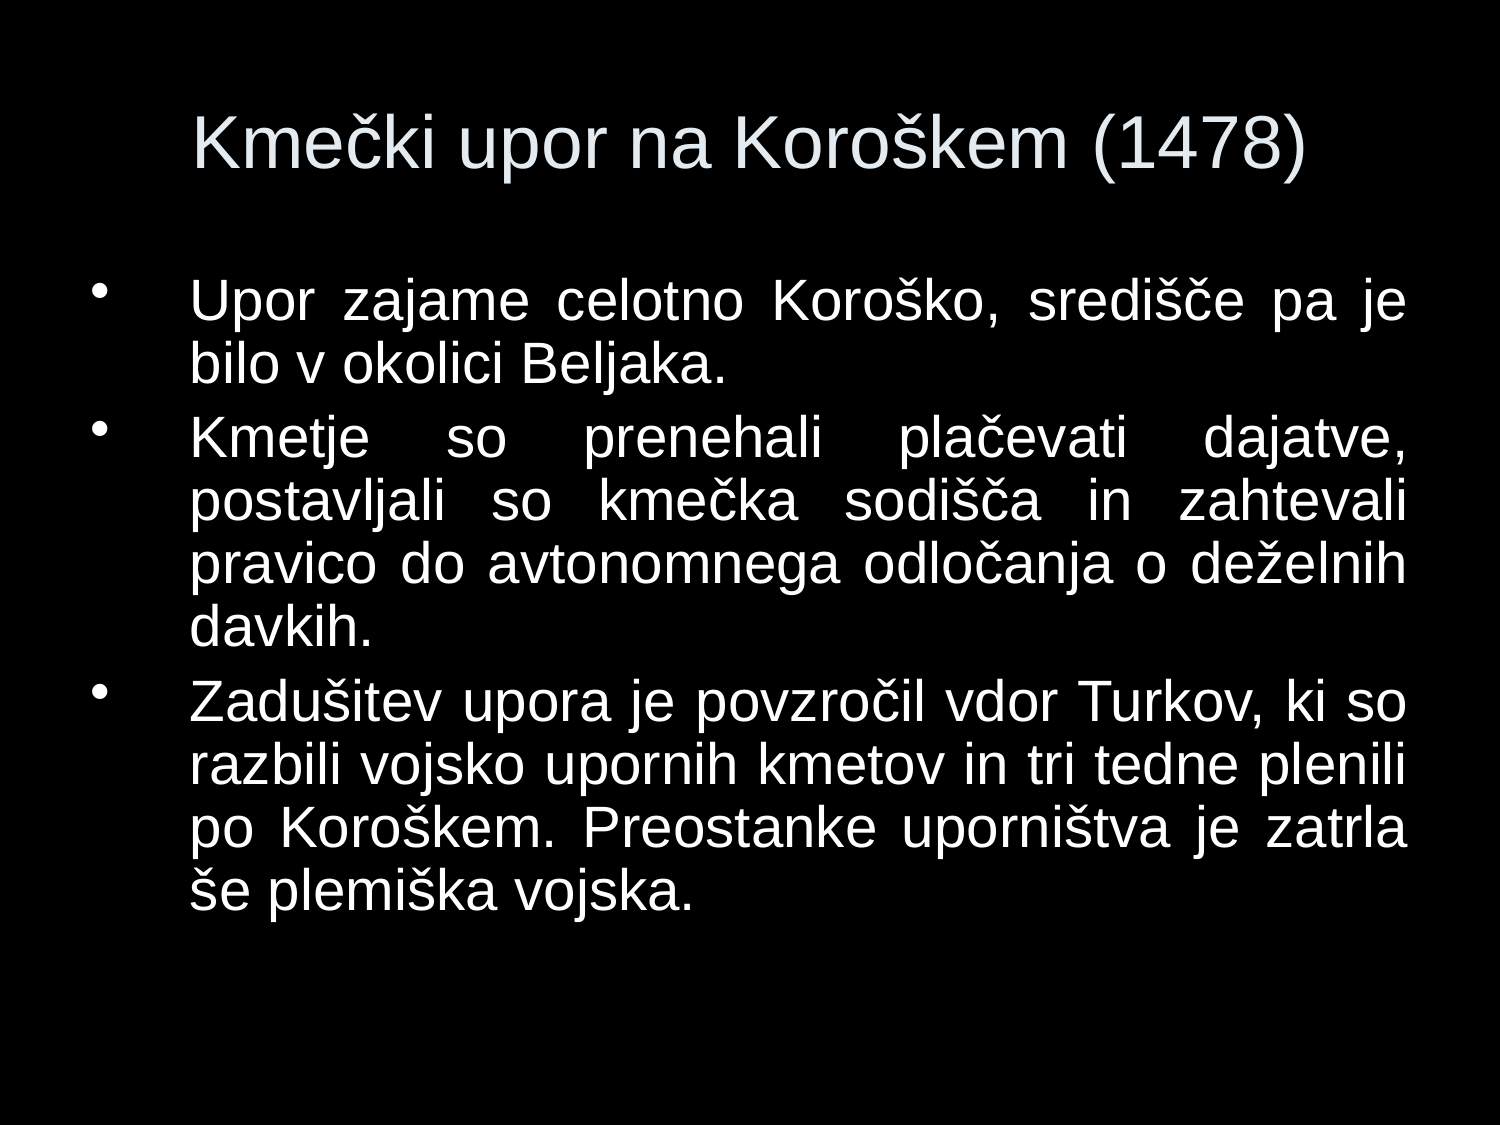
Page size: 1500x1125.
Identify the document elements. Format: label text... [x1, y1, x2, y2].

title Kmečki upor na Koroškem (1478) [75, 45, 1425, 233]
list Upor zajame celotno Koroško, središče pa je bilo v okolici Beljaka. Kmetje so prenehali plačevati dajatve, postavljali so kmečka sodišča in zahtevali pravico do avtonomnega odločanja o deželnih davkih. Zadušitev upora je povzročil vdor Turkov, ki so razbili vojsko upornih kmetov in tri tedne plenili po Koroškem. Preostanke uporništva je zatrla še plemiška vojska. [75, 262, 1425, 1005]
